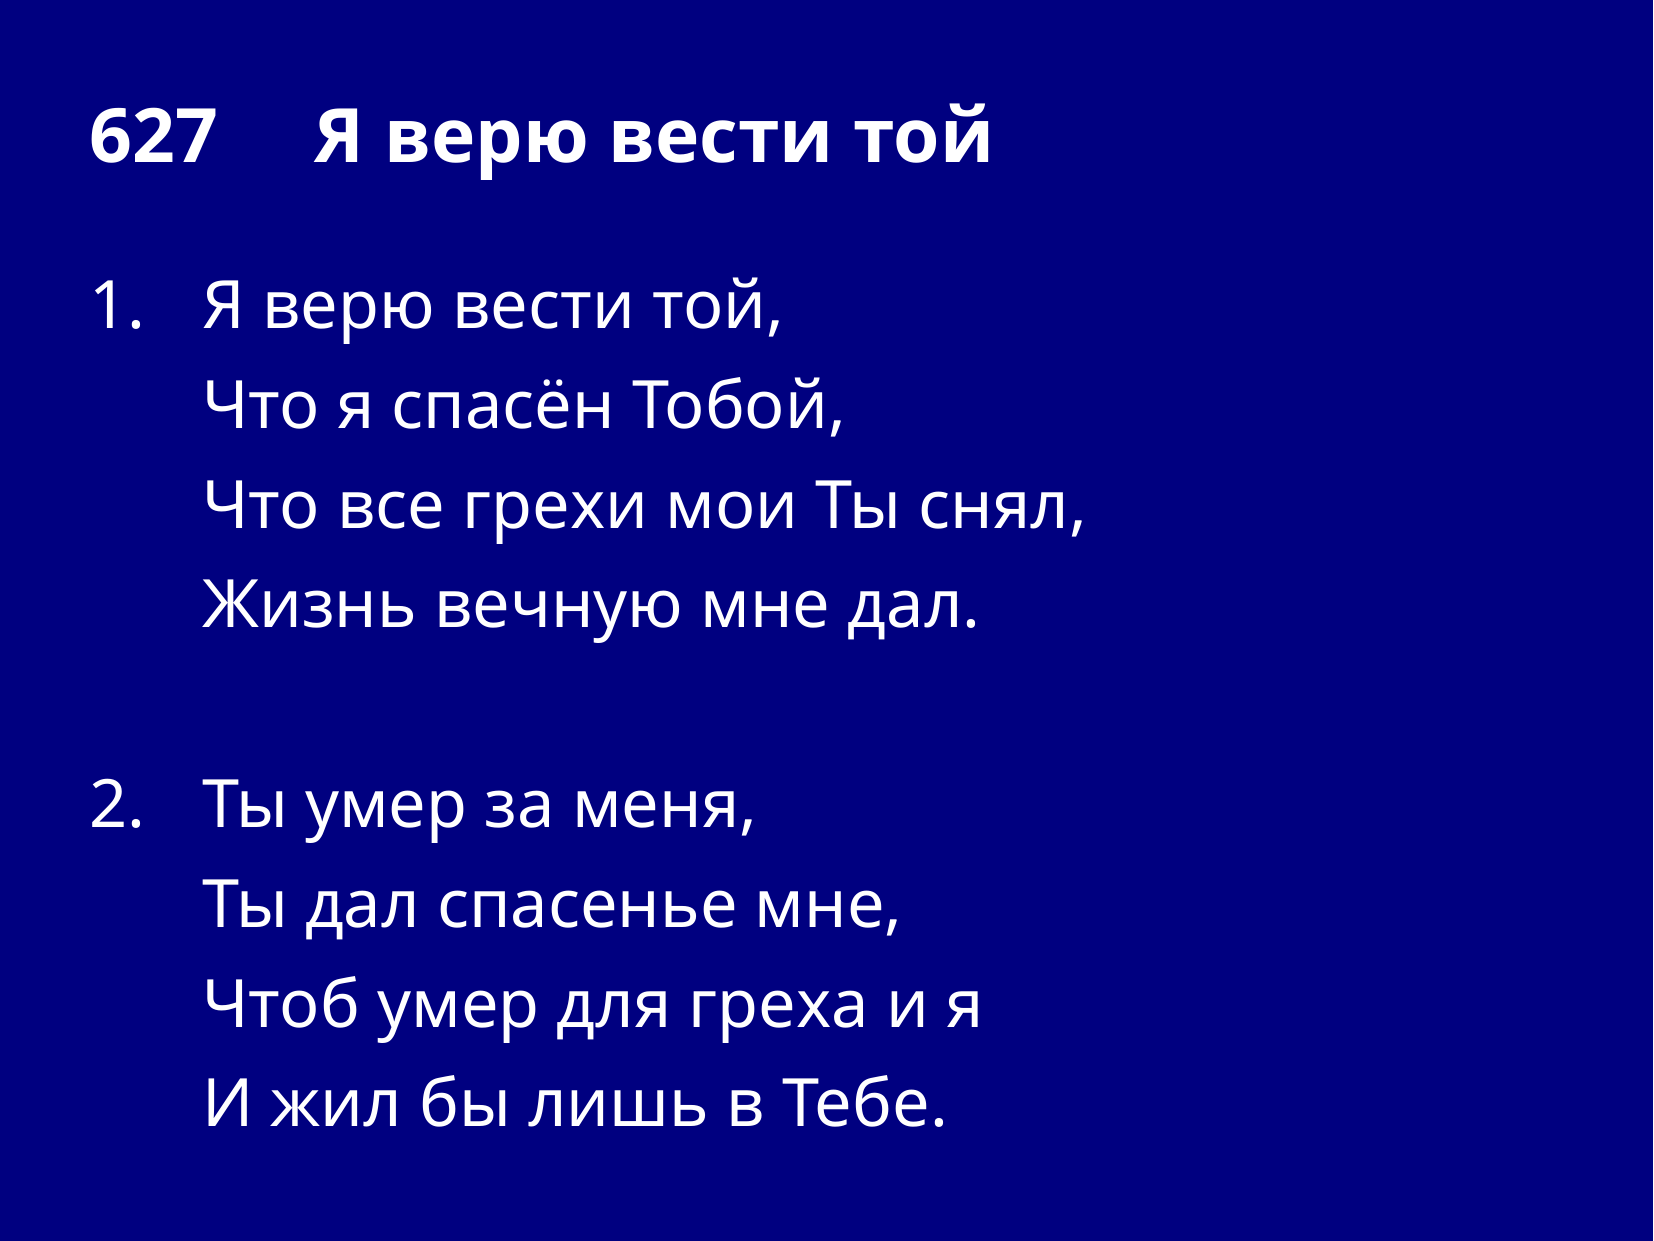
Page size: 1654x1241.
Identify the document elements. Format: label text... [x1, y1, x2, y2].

text_box 1. Я верю вести той, Что я спасён Тобой, Что все грехи мои Ты снял, Жизнь вечную мне дал. 2. Ты умер за меня, Ты дал спасенье мне, Чтоб умер для греха и я И жил бы лишь в Тебе. [75, 188, 1576, 1163]
text_box 627 Я верю вести той [75, 75, 1576, 188]
